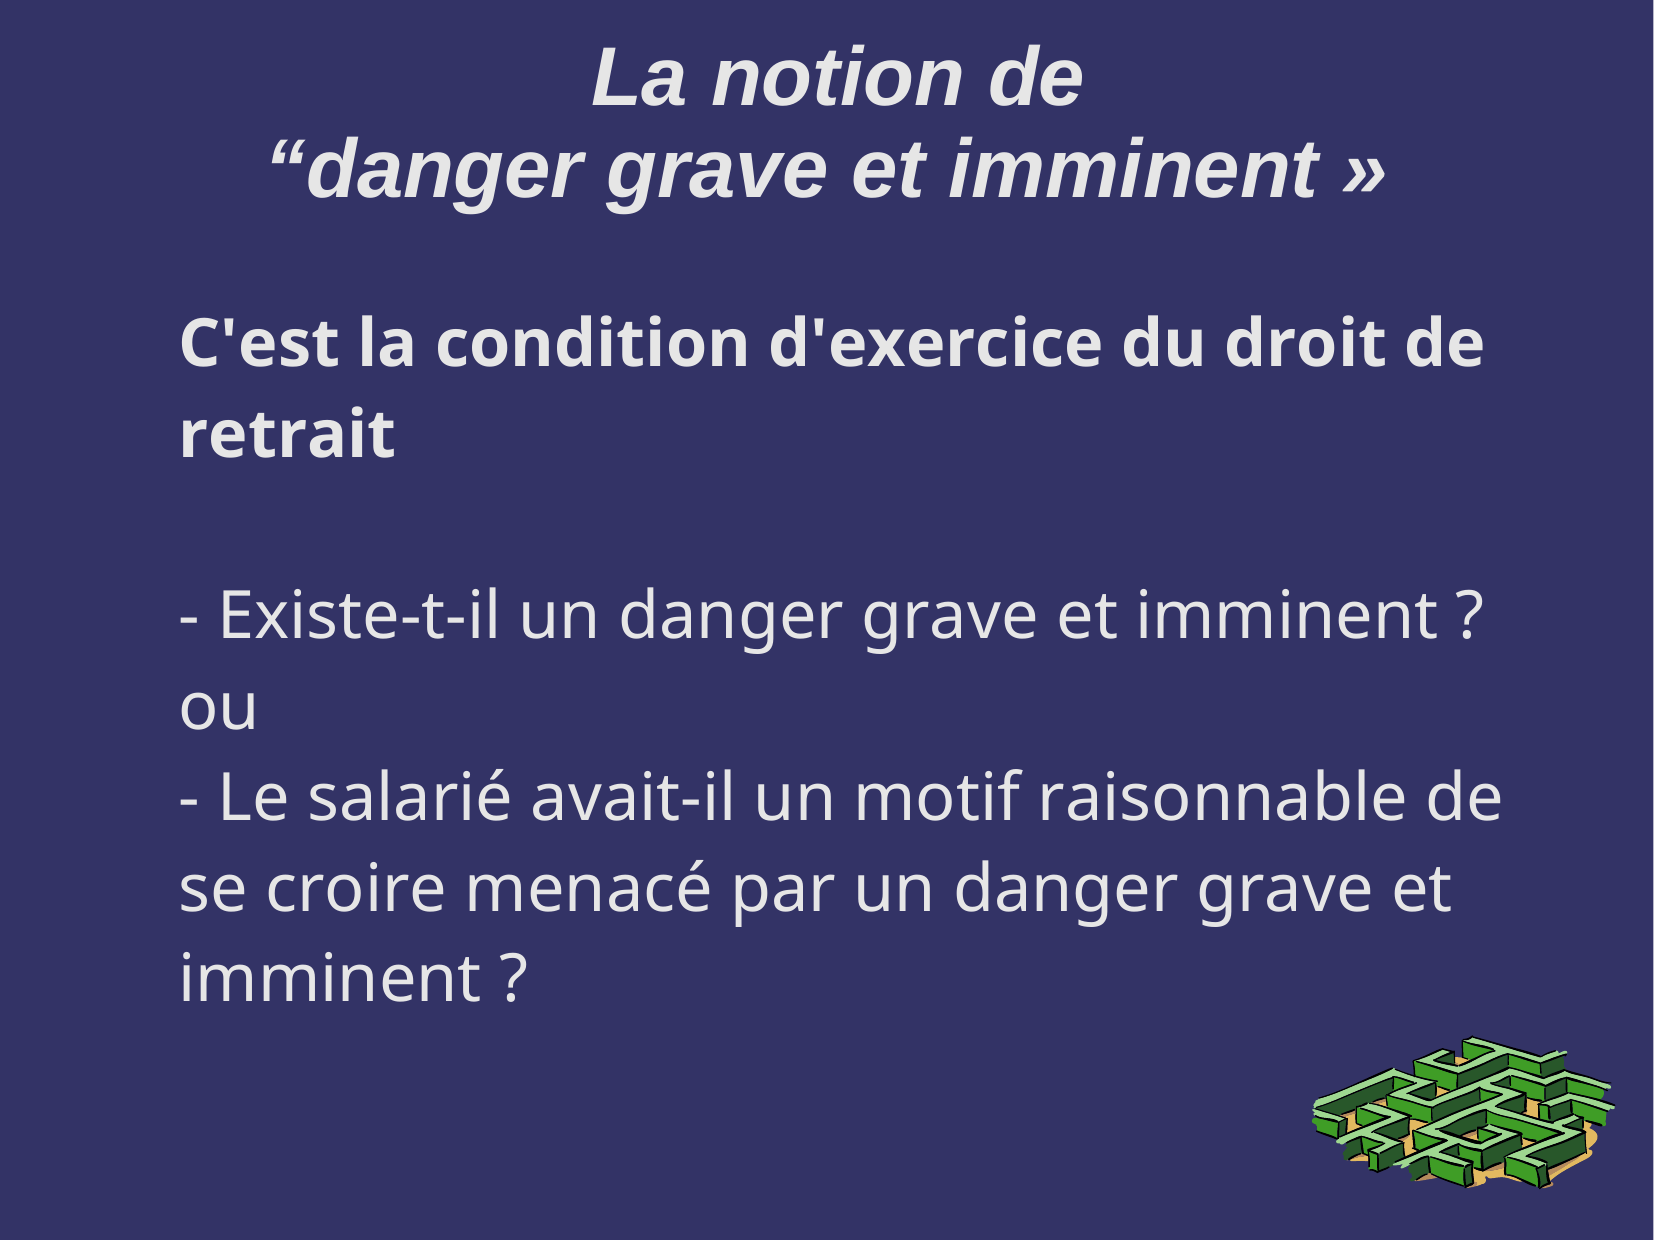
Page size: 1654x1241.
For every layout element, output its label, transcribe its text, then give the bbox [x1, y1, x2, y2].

title La notion de “danger grave et imminent » [59, 26, 1595, 219]
list C'est la condition d'exercice du droit de retrait - Existe-t-il un danger grave et imminent ? ou - Le salarié avait-il un motif raisonnable de se croire menacé par un danger grave et imminent ? [178, 295, 1570, 1132]
